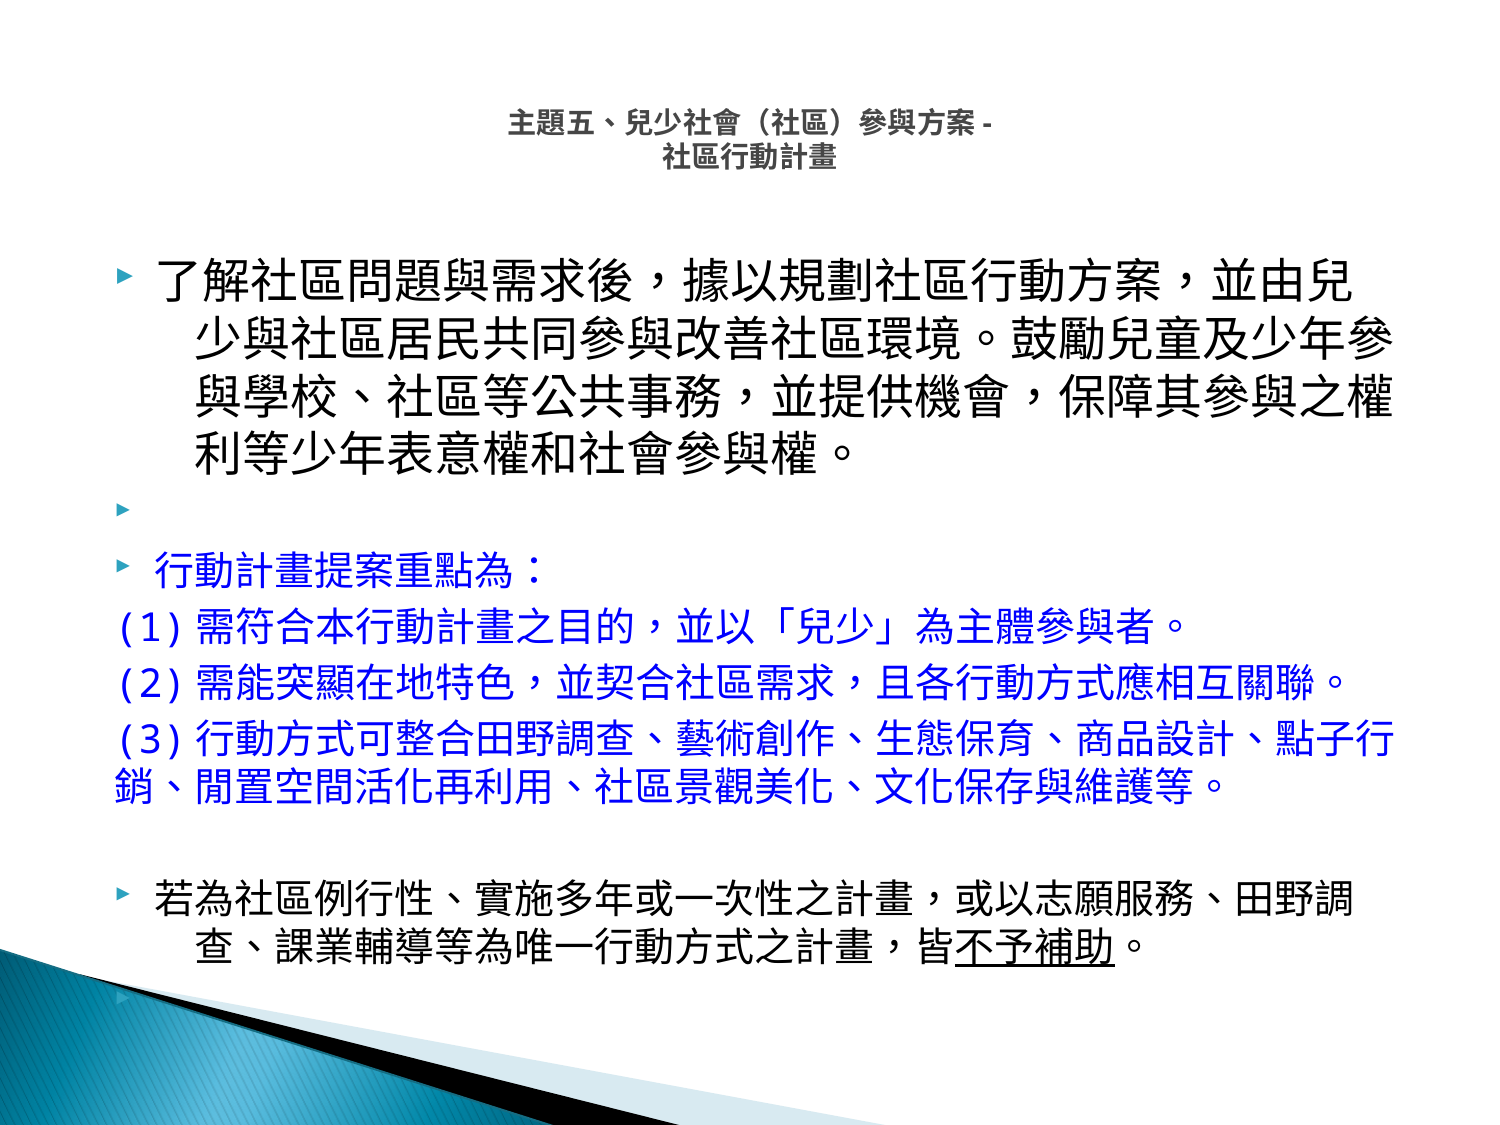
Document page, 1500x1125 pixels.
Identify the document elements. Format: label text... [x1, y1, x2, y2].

list 了解社區問題與需求後，據以規劃社區行動方案，並由兒少與社區居民共同參與改善社區環境。鼓勵兒童及少年參與學校、社區等公共事務，並提供機會，保障其參與之權利等少年表意權和社會參與權。 行動計畫提案重點為： (1)需符合本行動計畫之目的，並以「兒少」為主體參與者。 (2)需能突顯在地特色，並契合社區需求，且各行動方式應相互關聯。 (3)行動方式可整合田野調查、藝術創作、生態保育、商品設計、點子行銷、閒置空間活化再利用、社區景觀美化、文化保存與維護等。 若為社區例行性、實施多年或一次性之計畫，或以志願服務、田野調查、課業輔導等為唯一行動方式之計畫，皆不予補助。 [64, 243, 1415, 986]
title 主題五、兒少社會（社區）參與方案- 社區行動計畫 [75, 45, 1426, 233]
